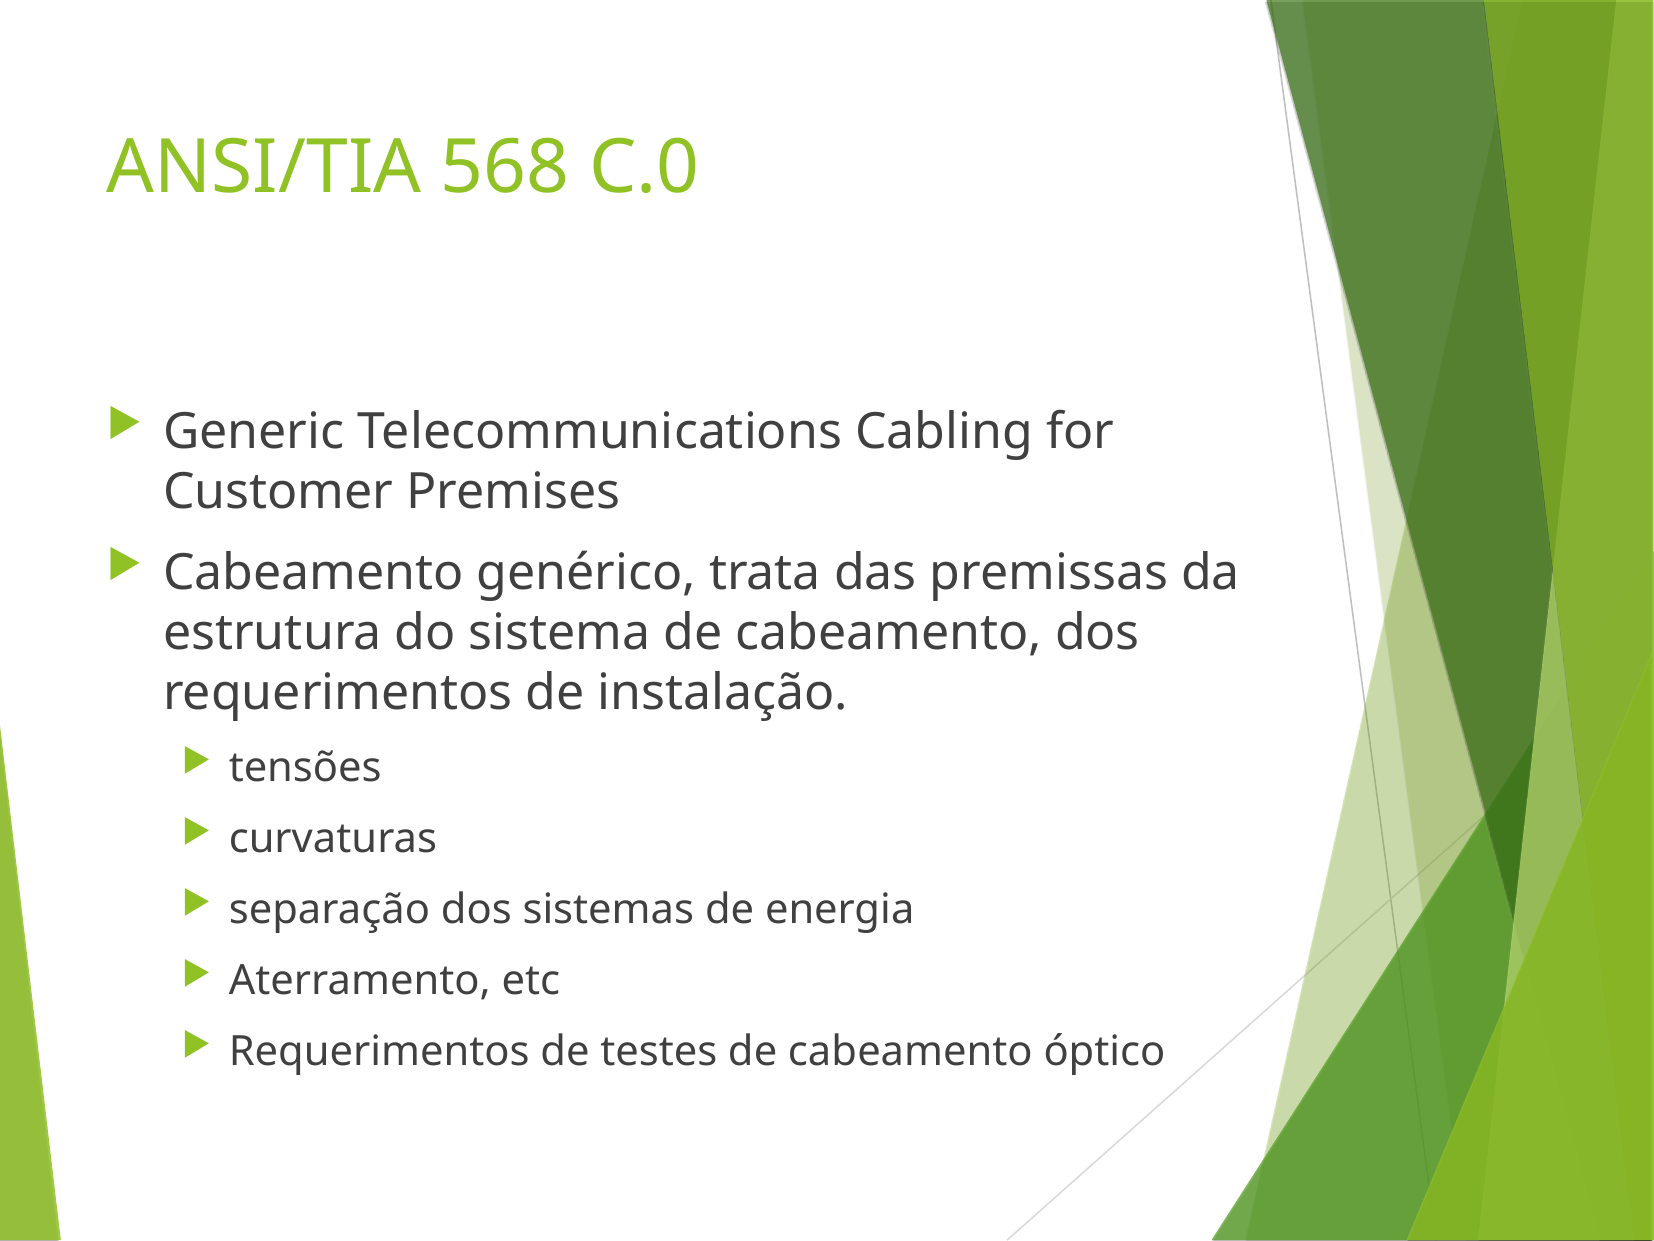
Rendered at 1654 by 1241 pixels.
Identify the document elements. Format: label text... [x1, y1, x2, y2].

list Generic Telecommunications Cabling for Customer Premises Cabeamento genérico, trata das premissas da estrutura do sistema de cabeamento, dos requerimentos de instalação. tensões curvaturas separação dos sistemas de energia Aterramento, etc Requerimentos de testes de cabeamento óptico [91, 390, 1258, 1093]
title ANSI/TIA 568 C.0 [91, 110, 1258, 349]
